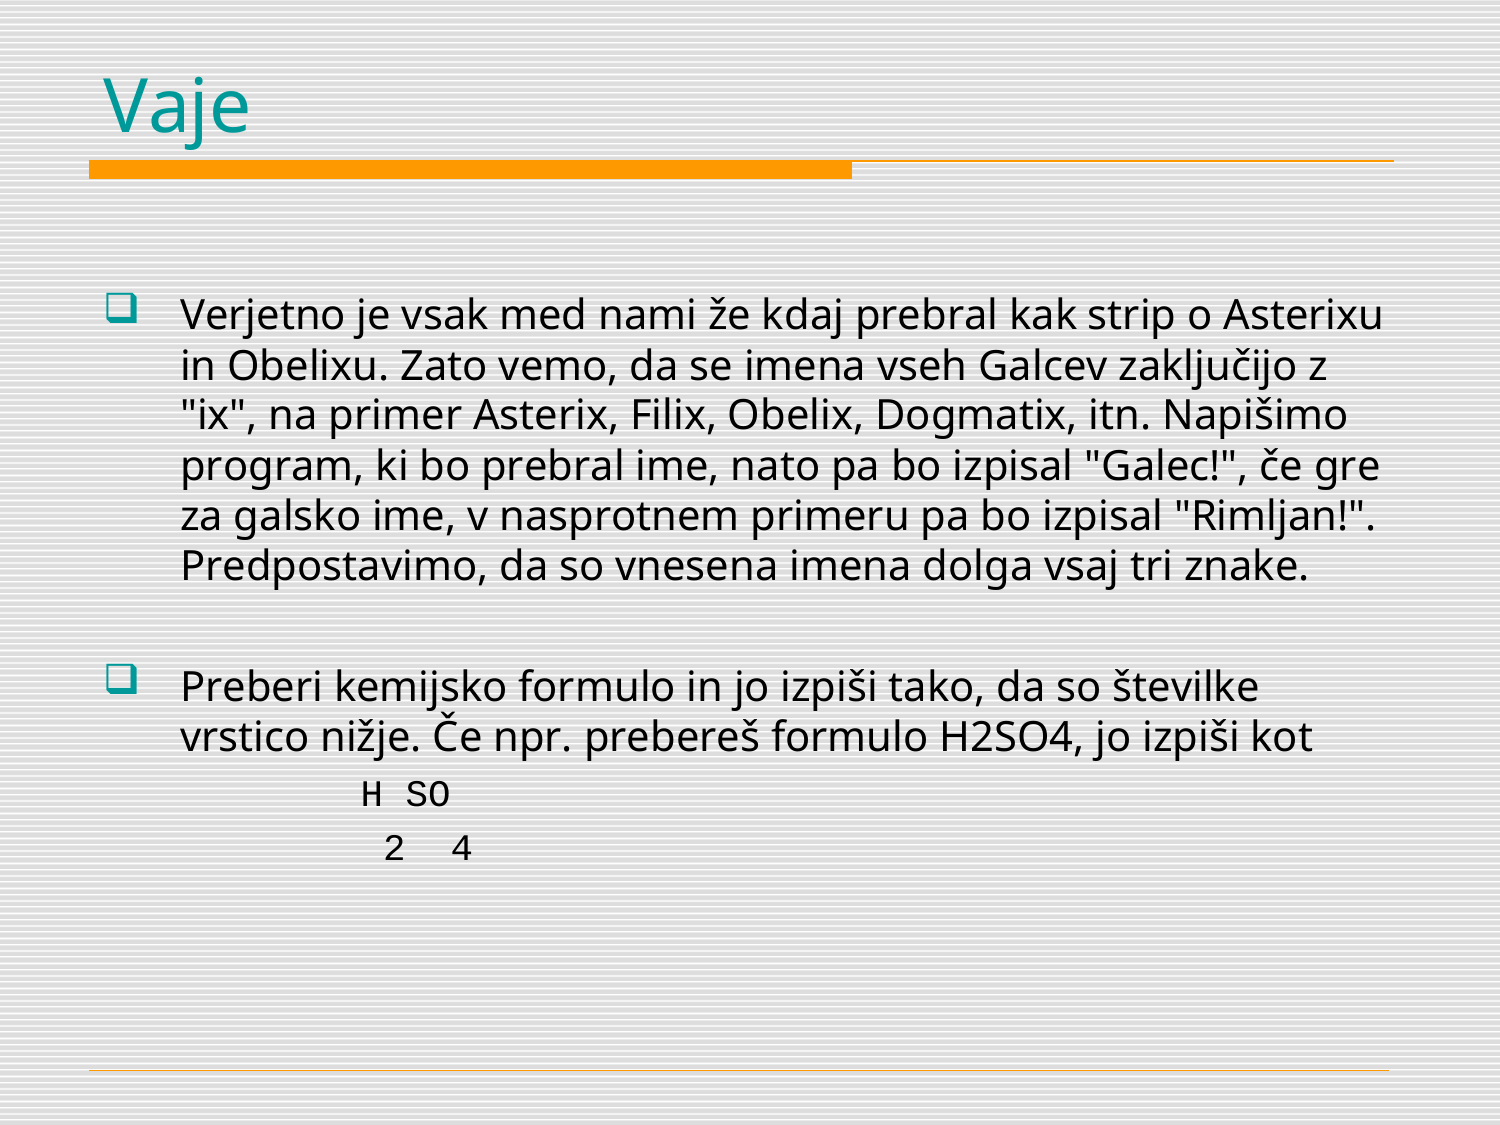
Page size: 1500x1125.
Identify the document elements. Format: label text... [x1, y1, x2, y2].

title Vaje [88, 42, 1401, 155]
list Verjetno je vsak med nami že kdaj prebral kak strip o Asterixu in Obelixu. Zato vemo, da se imena vseh Galcev zaključijo z "ix", na primer Asterix, Filix, Obelix, Dogmatix, itn. Napišimo program, ki bo prebral ime, nato pa bo izpisal "Galec!", če gre za galsko ime, v nasprotnem primeru pa bo izpisal "Rimljan!". Predpostavimo, da so vnesena imena dolga vsaj tri znake. Preberi kemijsko formulo in jo izpiši tako, da so številke vrstico nižje. Če npr. prebereš formulo H2SO4, jo izpiši kot H SO 2 4 [88, 220, 1401, 1059]
picture [0, 0, 1500, 1125]
